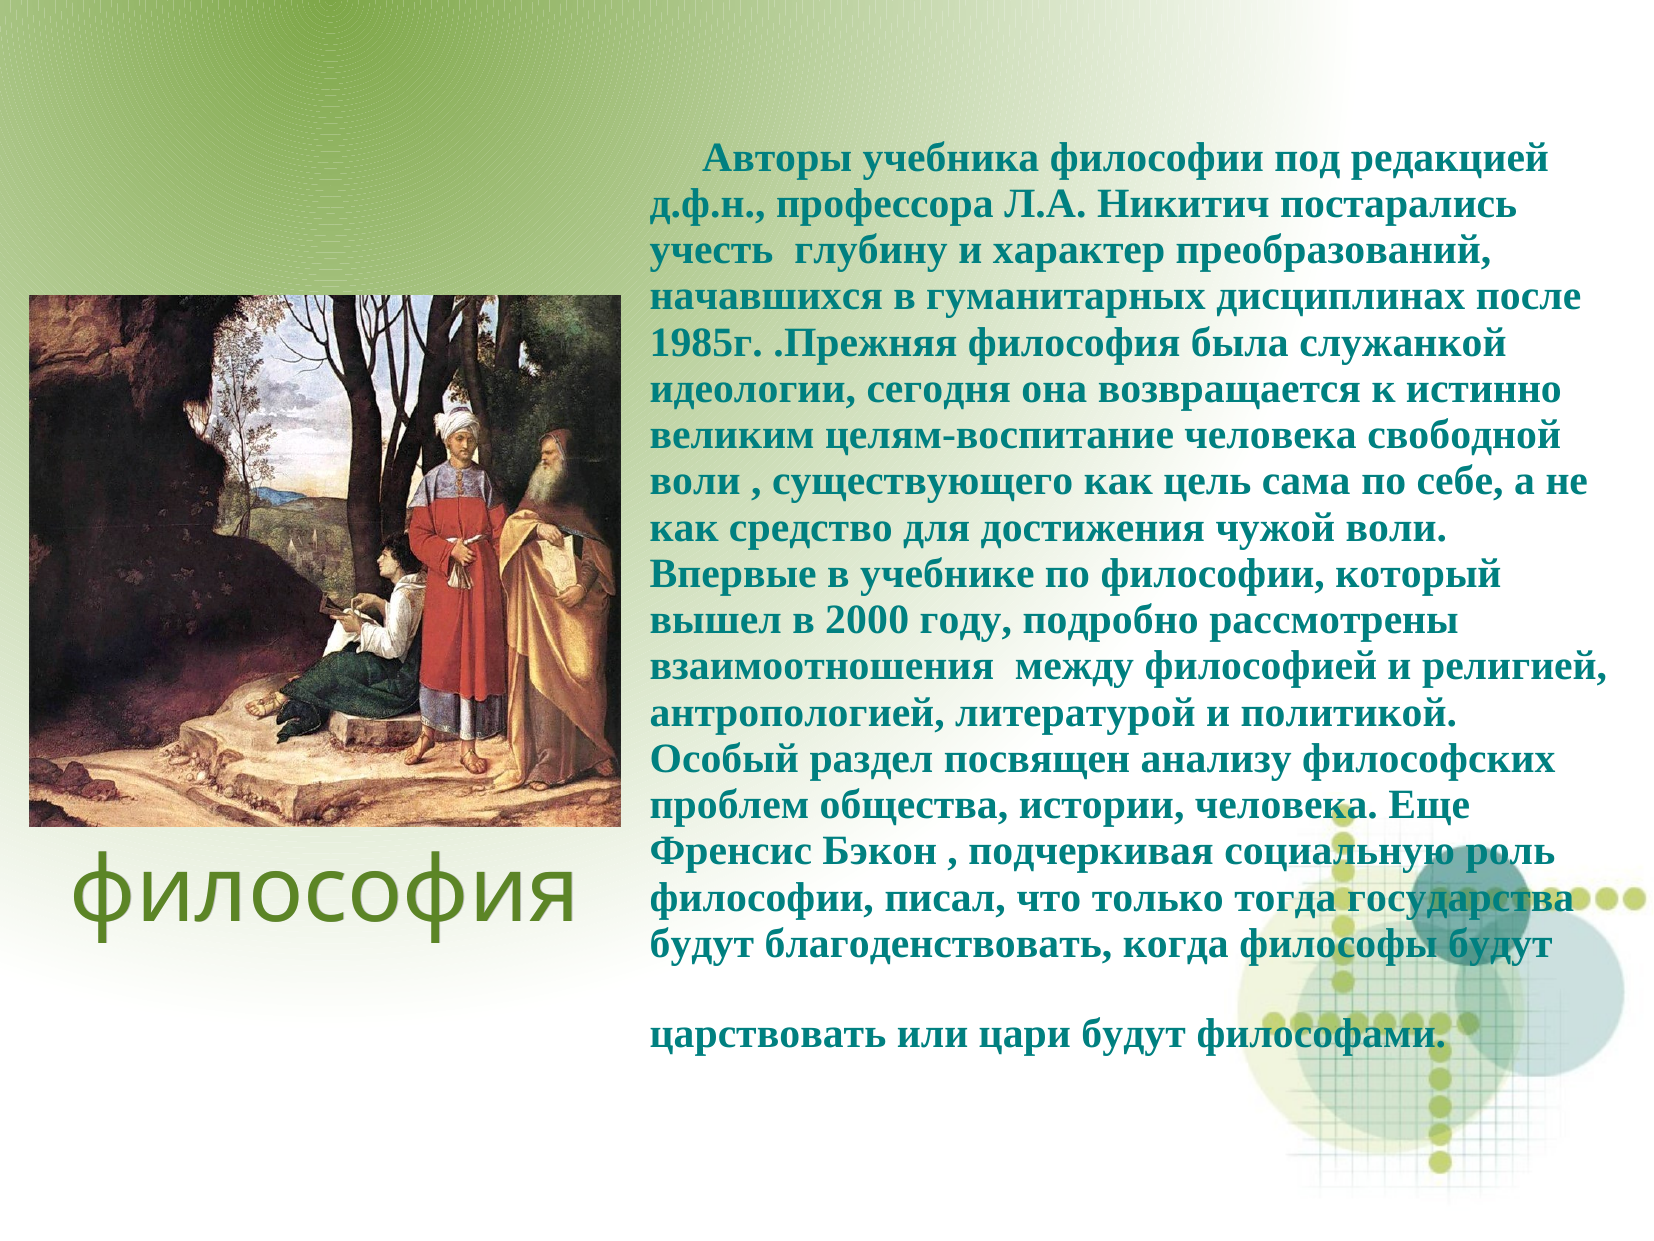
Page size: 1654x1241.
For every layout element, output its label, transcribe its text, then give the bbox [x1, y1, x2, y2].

title философия [0, 708, 680, 1063]
subtitle Авторы учебника философии под редакцией д.ф.н., профессора Л.А. Никитич постарались учесть глубину и характер преобразований, начавшихся в гуманитарных дисциплинах после 1985г. .Прежняя философия была служанкой идеологии, сегодня она возвращается к истинно великим целям-воспитание человека свободной воли , существующего как цель сама по себе, а не как средство для достижения чужой воли. Впервые в учебнике по философии, который вышел в 2000 году, подробно рассмотрены взаимоотношения между философией и религией, антропологией, литературой и политикой. Особый раздел посвящен анализу философских проблем общества, истории, человека. Еще Френсис Бэкон , подчеркивая социальную роль философии, писал, что только тогда государства будут благоденствовать, когда философы будут царствовать или цари будут философами. [649, 29, 1625, 1182]
picture [1224, 792, 1654, 1211]
picture [29, 295, 621, 708]
